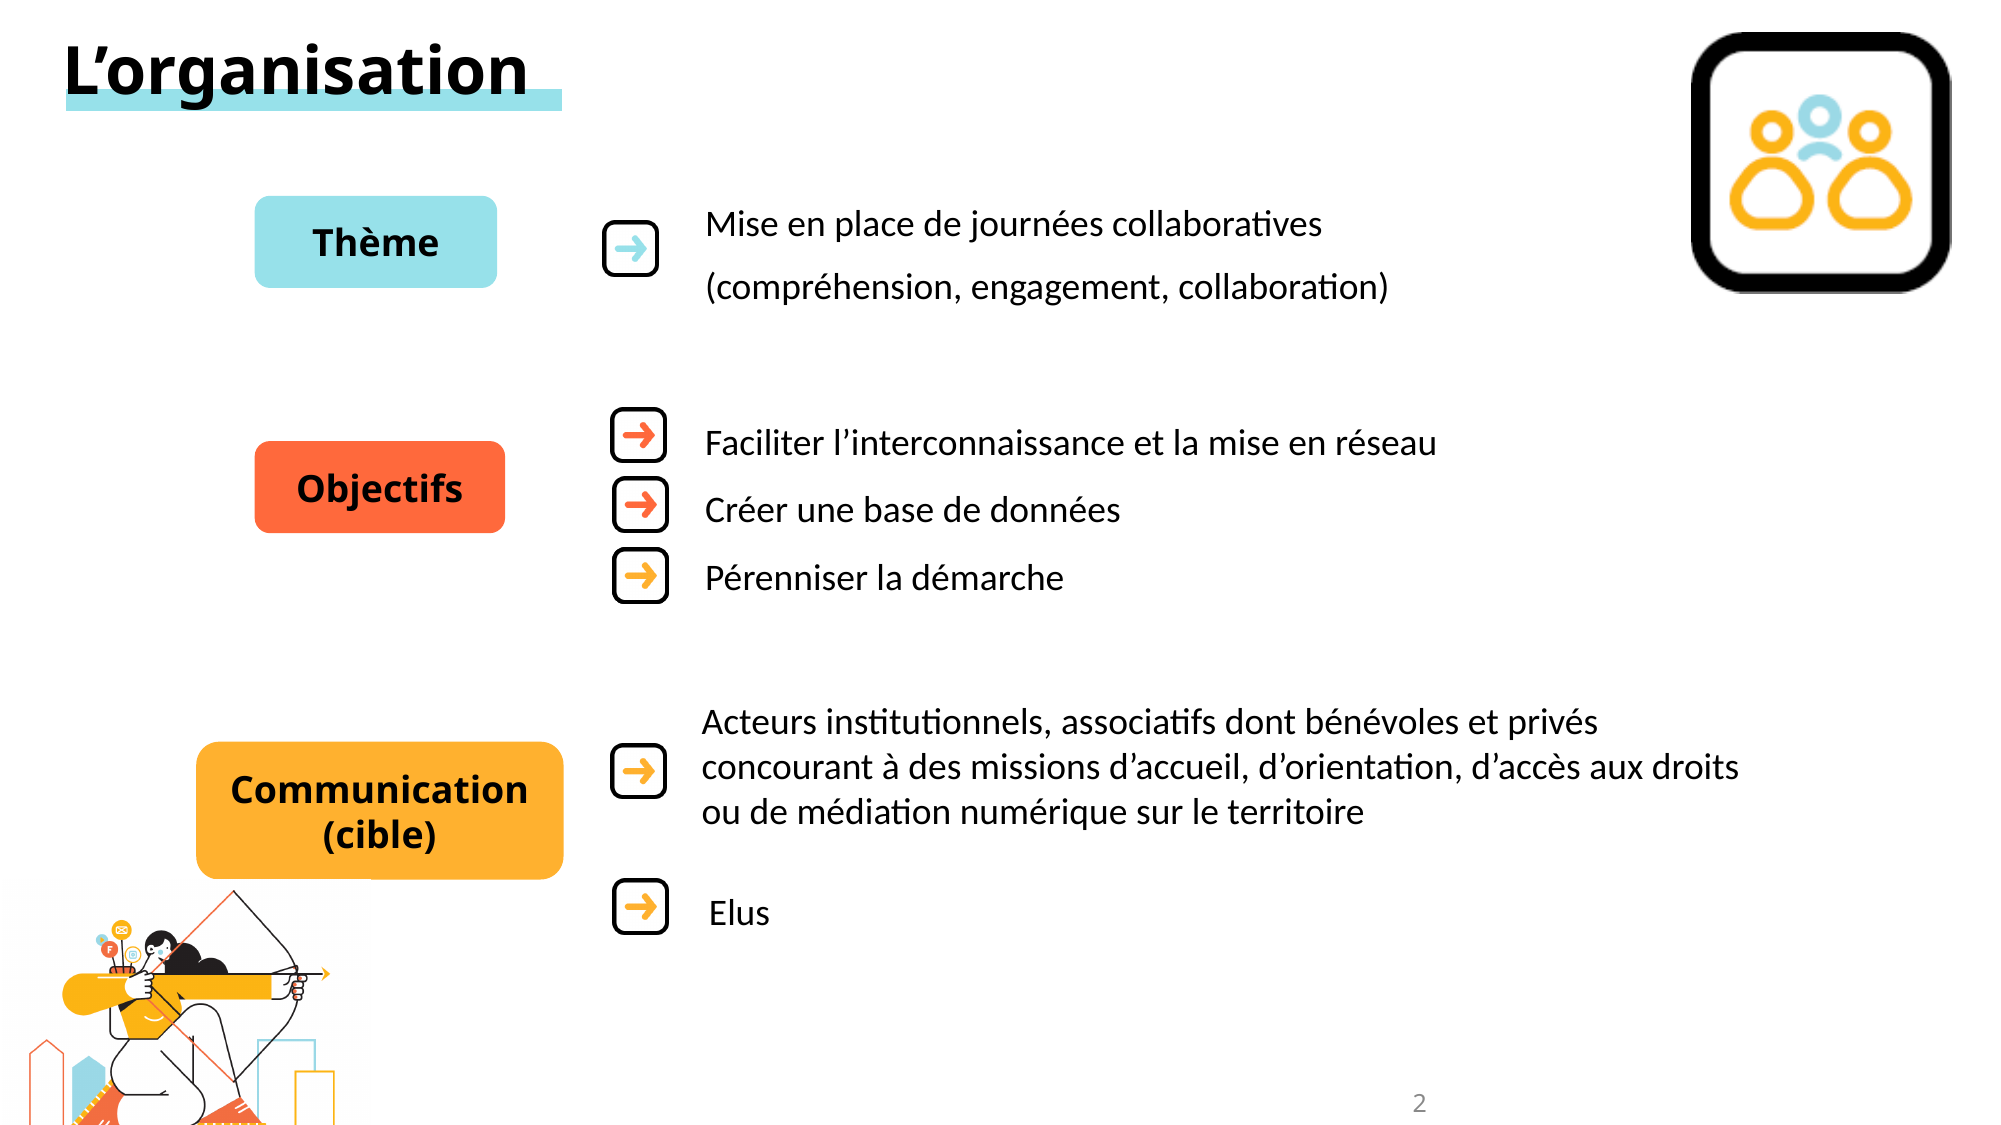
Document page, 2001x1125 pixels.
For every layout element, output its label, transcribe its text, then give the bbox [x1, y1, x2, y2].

picture [612, 878, 669, 935]
picture [610, 743, 667, 799]
text_box Mise en place de journées collaboratives (compréhension, engagement, collaboration) [630, 173, 1736, 310]
text_box 2 [1397, 1074, 1848, 1125]
text_box Faciliter l’interconnaissance et la mise en réseau Créer une base de données Pérenniser la démarche [630, 387, 1766, 601]
picture [602, 220, 659, 277]
text_box Communication (cible) [196, 741, 564, 880]
text_box L’organisation [48, 29, 942, 113]
text_box Elus [634, 858, 1770, 935]
text_box Acteurs institutionnels, associatifs dont bénévoles et privés concourant à des missions d’accueil, d’orientation, d’accès aux droits ou de médiation numérique sur le territoire [615, 689, 1789, 841]
picture [610, 407, 667, 463]
picture [612, 476, 669, 533]
text_box Objectifs [254, 441, 506, 534]
text_box Thème [254, 195, 498, 288]
picture [2, 879, 371, 1125]
picture [1691, 32, 1952, 294]
picture [612, 547, 669, 604]
